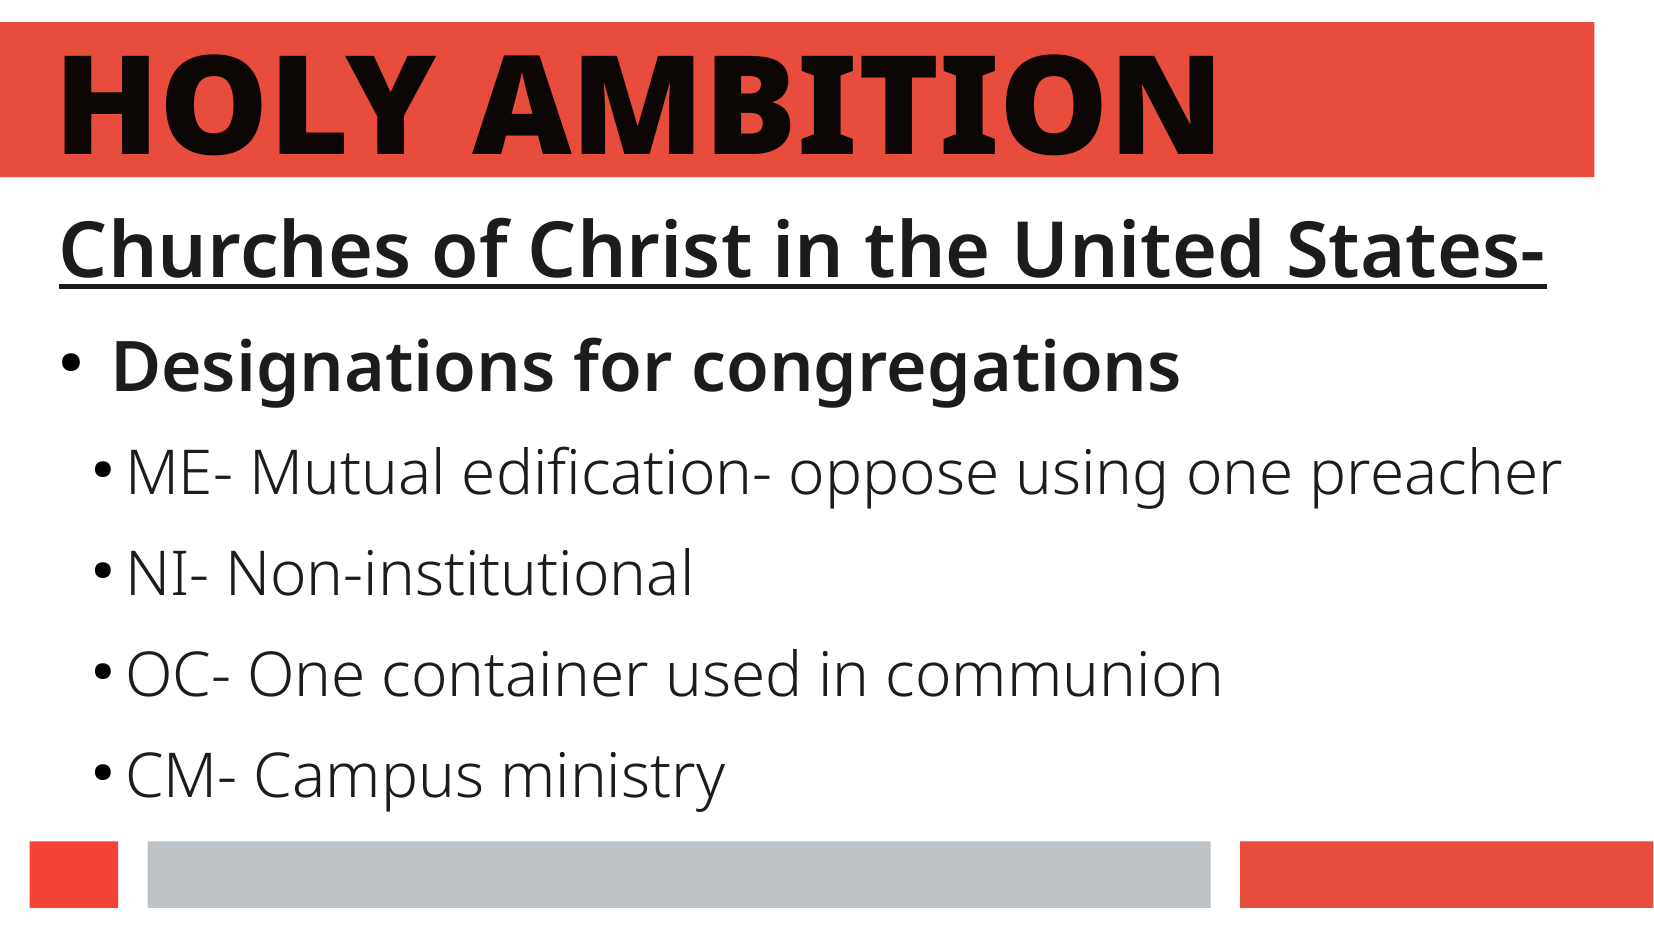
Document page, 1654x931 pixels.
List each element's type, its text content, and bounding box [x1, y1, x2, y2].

title HOLY AMBITION [54, 84, 1591, 196]
list Churches of Christ in the United States- Designations for congregations ME- Mutual edification- oppose using one preacher NI- Non-institutional OC- One container used in communion CM- Campus ministry [59, 195, 1565, 841]
